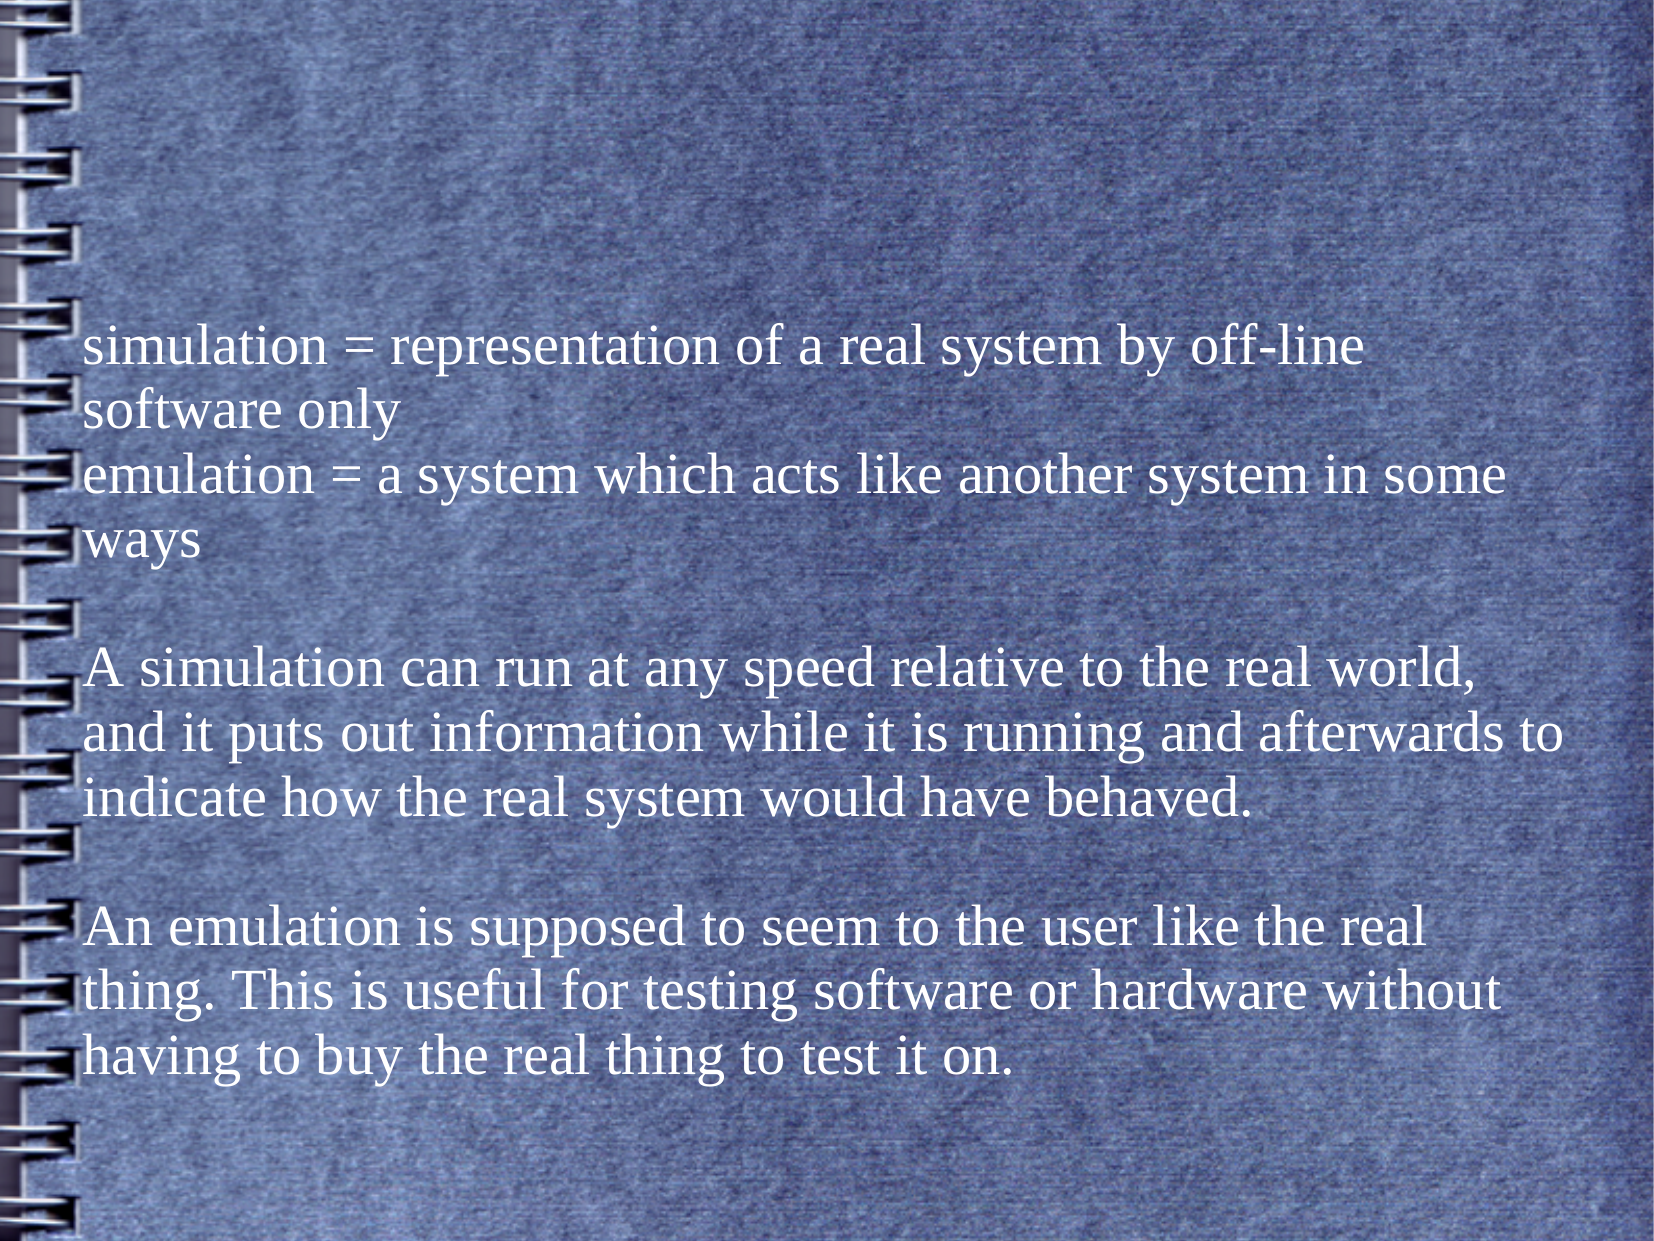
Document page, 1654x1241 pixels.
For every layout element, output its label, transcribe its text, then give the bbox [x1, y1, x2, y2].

subtitle simulation = representation of a real system by off-line software only emulation = a system which acts like another system in some ways A simulation can run at any speed relative to the real world, and it puts out information while it is running and afterwards to indicate how the real system would have behaved. An emulation is supposed to seem to the user like the real thing. This is useful for testing software or hardware without having to buy the real thing to test it on. [82, 290, 1571, 1109]
picture [0, 0, 1654, 1241]
